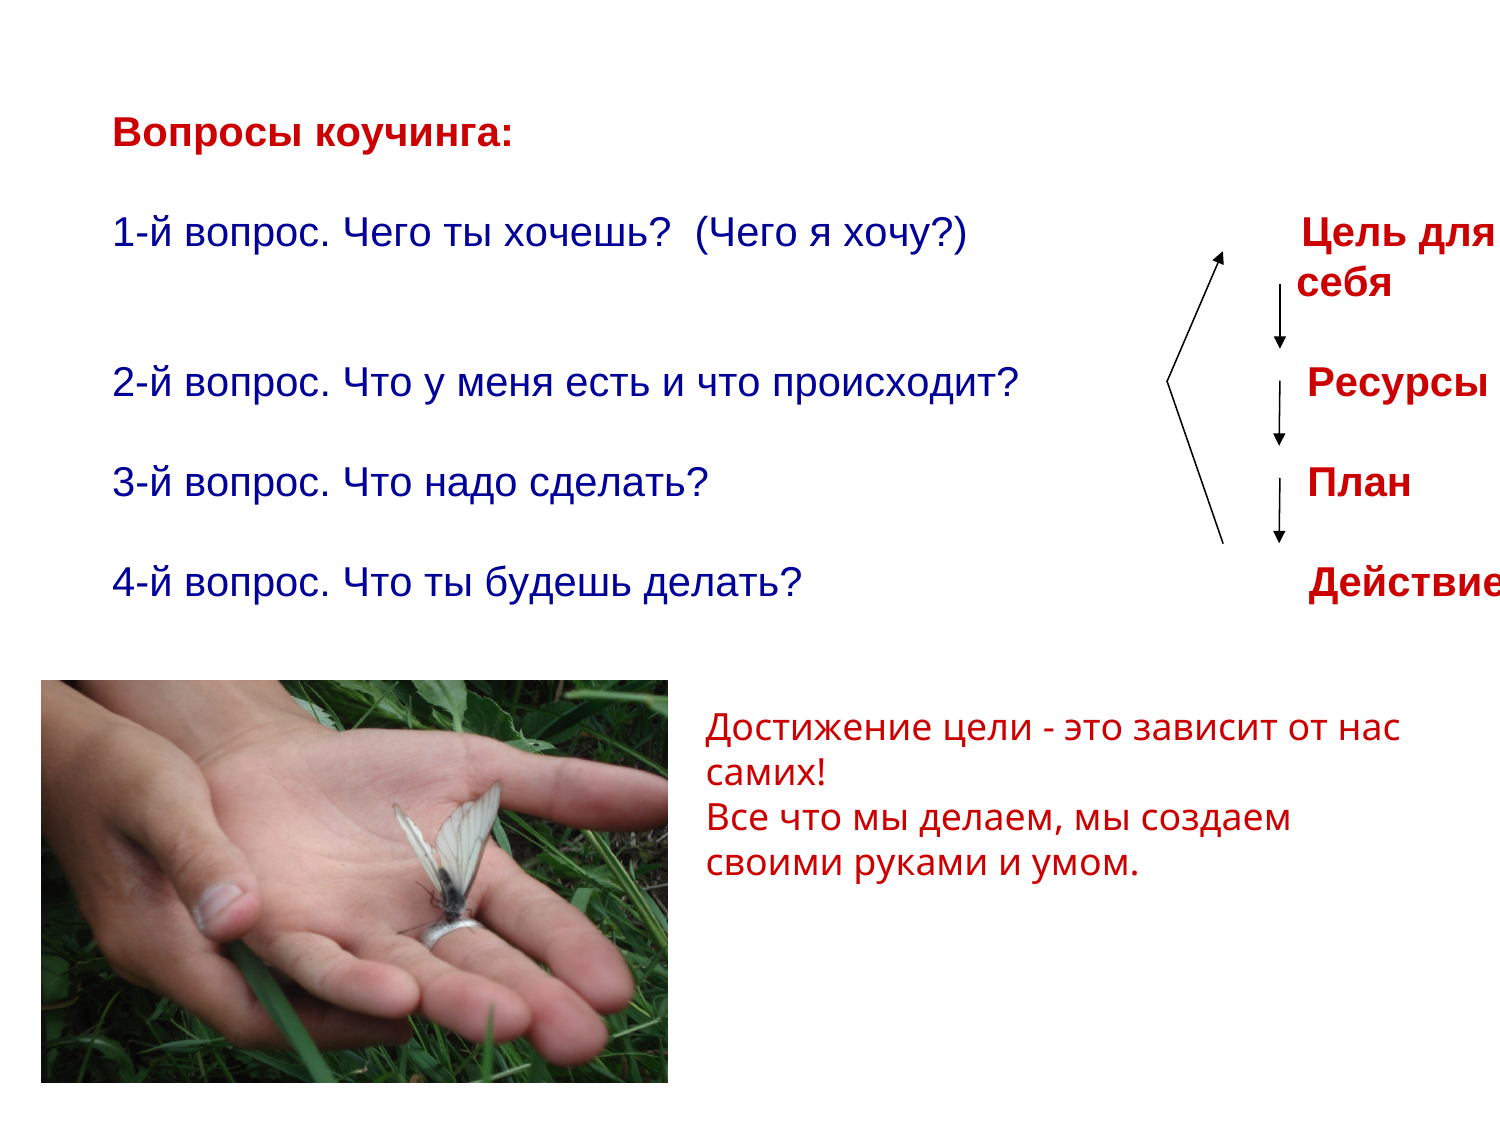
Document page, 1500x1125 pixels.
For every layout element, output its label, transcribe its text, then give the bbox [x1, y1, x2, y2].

text_box Достижение цели - это зависит от нас самих! Все что мы делаем, мы создаем своими руками и умом. [690, 694, 1500, 891]
text_box Вопросы коучинга: 1-й вопрос. Чего ты хочешь? (Чего я хочу?) Цель для себя 2-й вопрос. Что у меня есть и что происходит? Ресурсы 3-й вопрос. Что надо сделать? План 4-й вопрос. Что ты будешь делать? Действие [23, 97, 1500, 663]
picture [41, 680, 668, 1083]
